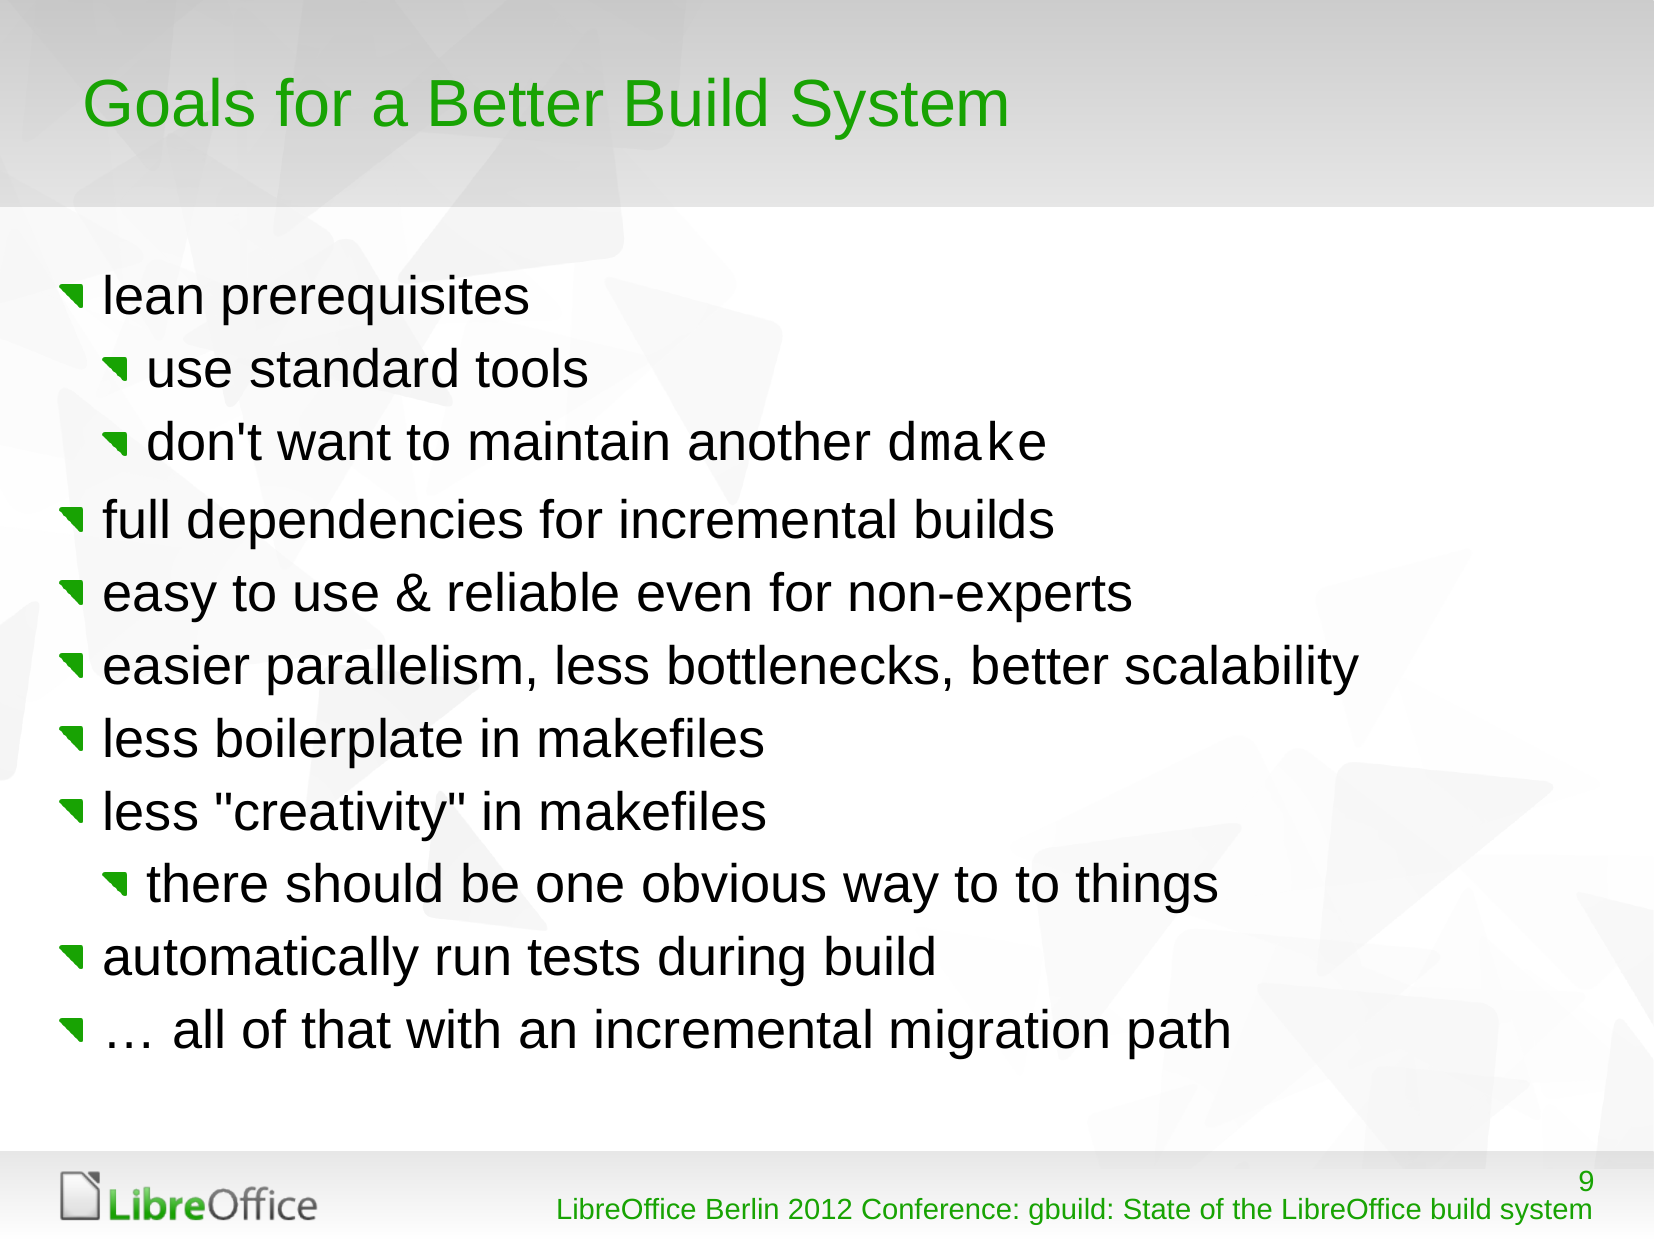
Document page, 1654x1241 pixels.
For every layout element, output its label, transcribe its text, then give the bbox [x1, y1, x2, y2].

picture [0, 0, 783, 931]
picture [41, 1152, 337, 1240]
list lean prerequisites use standard tools don't want to maintain another dmake full dependencies for incremental builds easy to use & reliable even for non-experts easier parallelism, less bottlenecks, better scalability less boilerplate in makefiles less "creativity" in makefiles there should be one obvious way to to things automatically run tests during build … all of that with an incremental migration path [59, 265, 1595, 1061]
title Goals for a Better Build System [59, 29, 1595, 178]
picture [915, 548, 1654, 1169]
